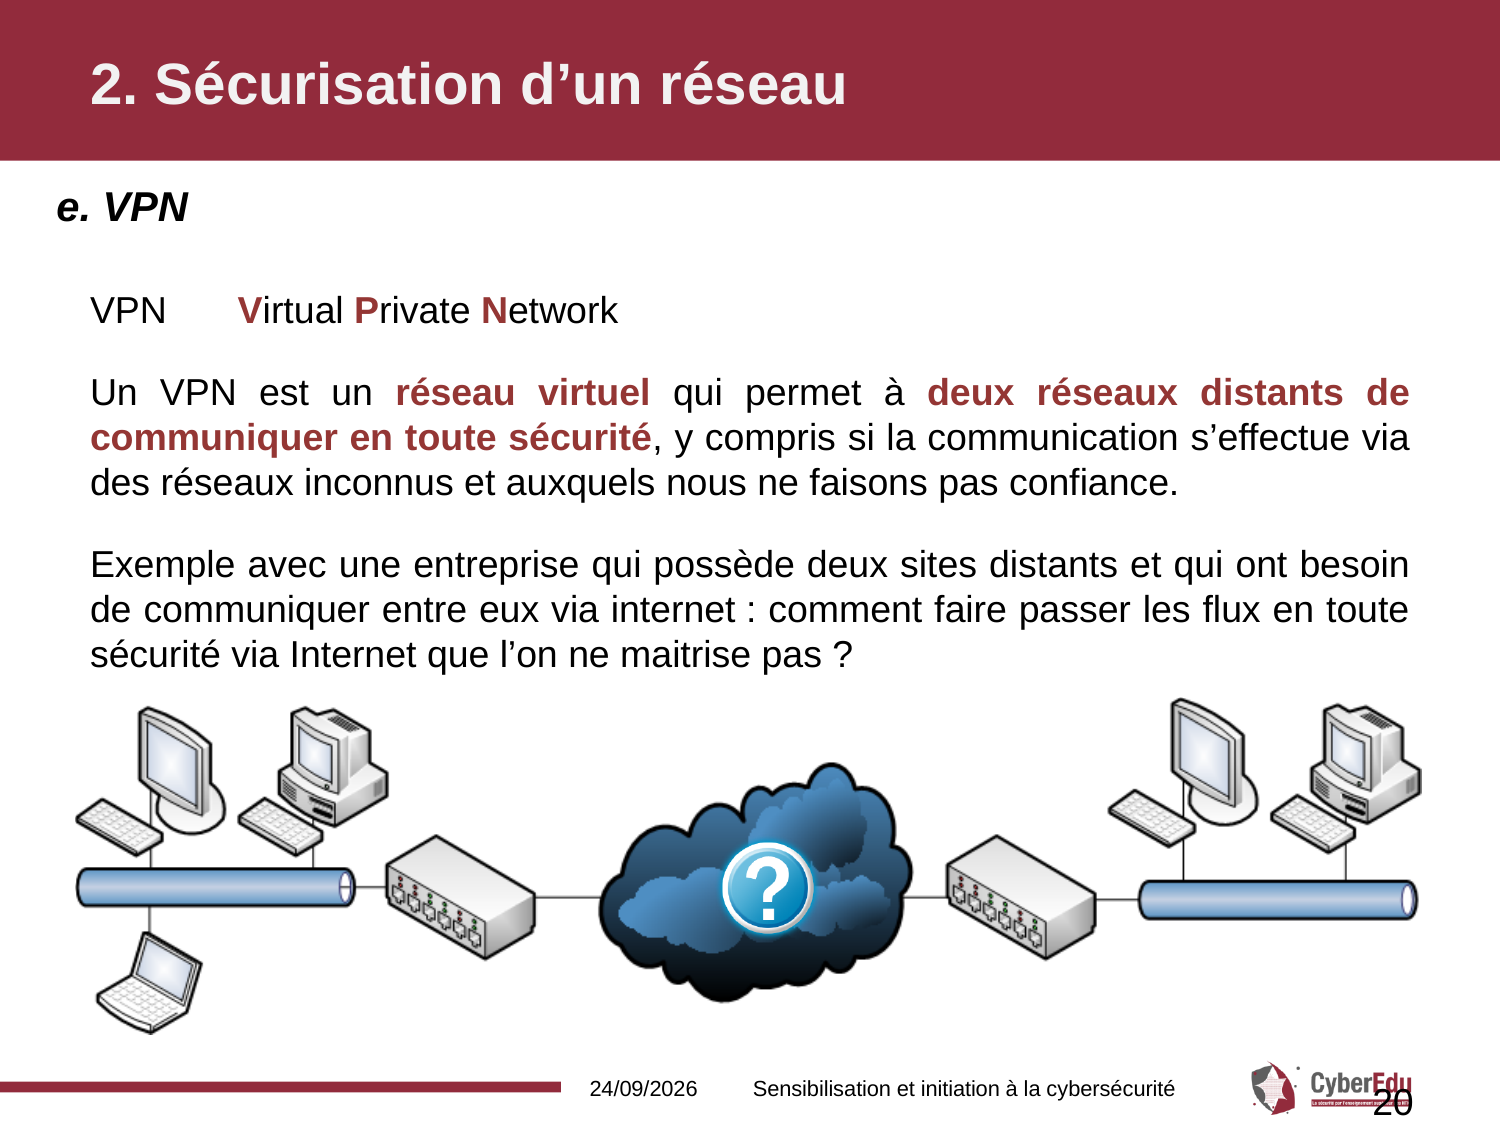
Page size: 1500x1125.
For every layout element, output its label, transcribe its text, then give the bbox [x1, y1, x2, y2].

slide_number 15/11/2020 [561, 1057, 727, 1118]
picture [1397, 1092, 1408, 1113]
footer Sensibilisation et initiation à la cybersécurité [738, 1057, 1236, 1118]
text_box e. VPN [41, 172, 1471, 268]
title 2. Sécurisation d’un réseau [75, 1, 1425, 161]
list VPN Virtual Private Network Un VPN est un réseau virtuel qui permet à deux réseaux distants de communiquer en toute sécurité, y compris si la communication s’effectue via des réseaux inconnus et auxquels nous ne faisons pas confiance. Exemple avec une entreprise qui possède deux sites distants et qui ont besoin de communiquer entre eux via internet : comment faire passer les flux en toute sécurité via Internet que l’on ne maitrise pas ? [75, 278, 1425, 1035]
picture [1246, 1060, 1412, 1115]
picture [75, 697, 1422, 1035]
